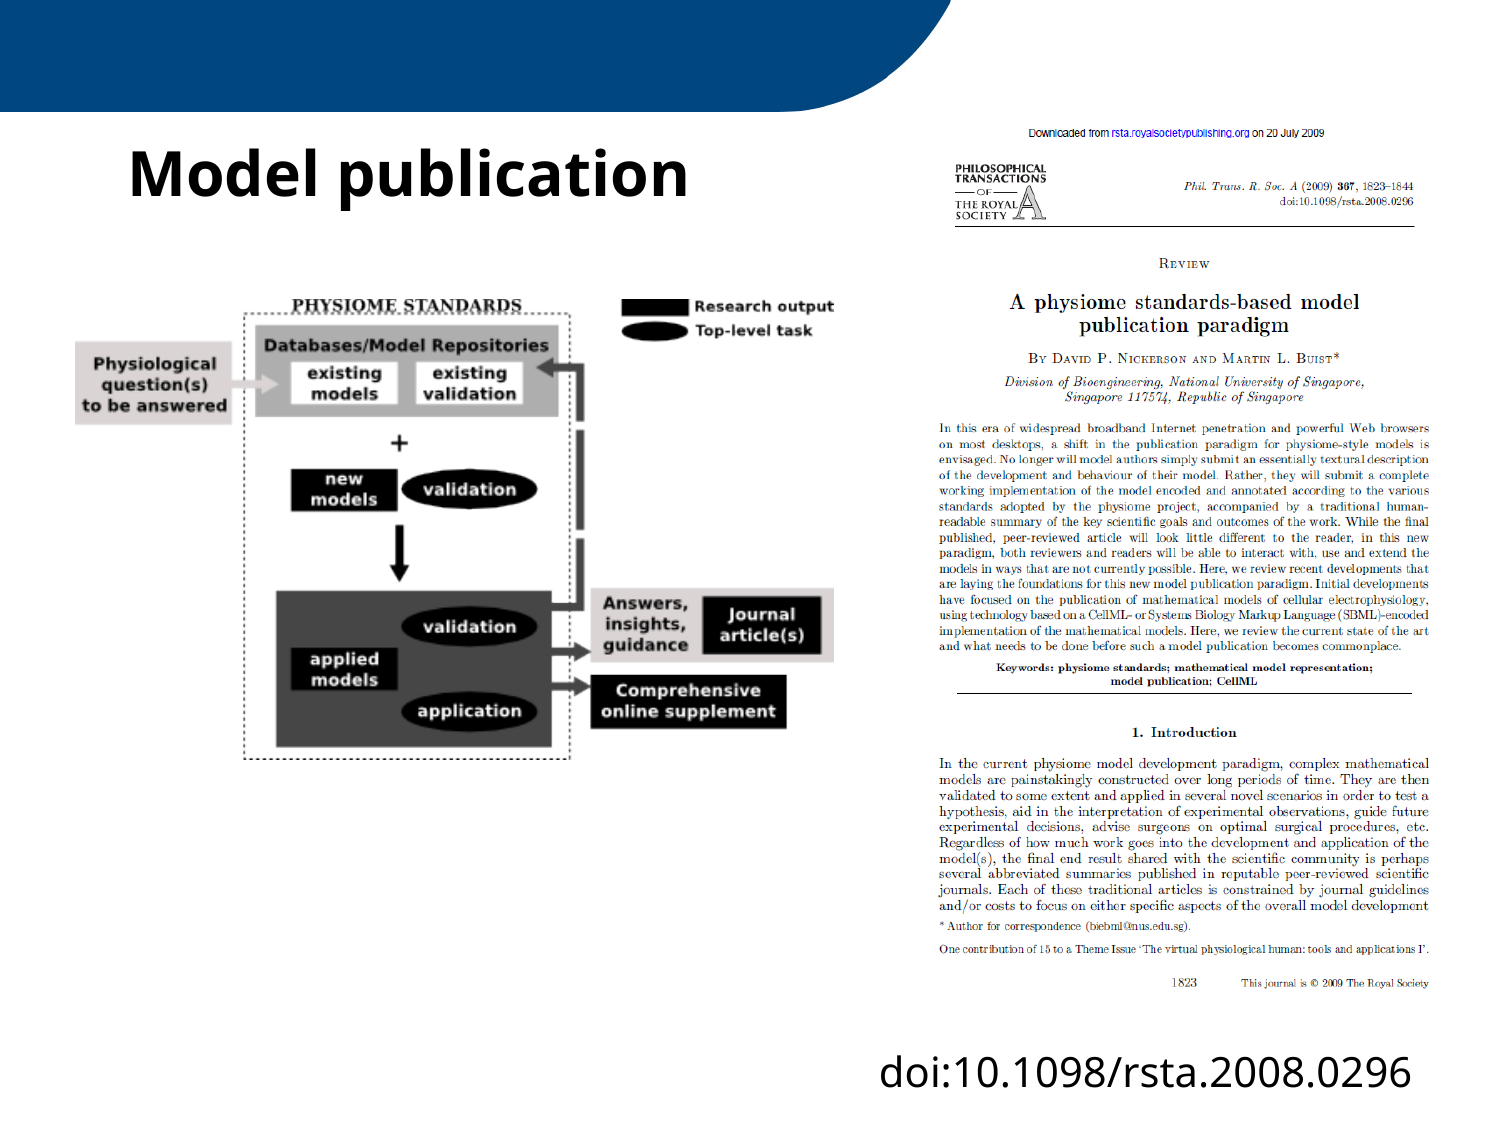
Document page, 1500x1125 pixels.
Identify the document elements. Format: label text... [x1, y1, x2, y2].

text_box doi:10.1098/rsta.2008.0296 [864, 1038, 1493, 1114]
picture [75, 299, 834, 760]
picture [0, 0, 951, 112]
title Model publication [112, 108, 1388, 237]
picture [865, 122, 1492, 1026]
